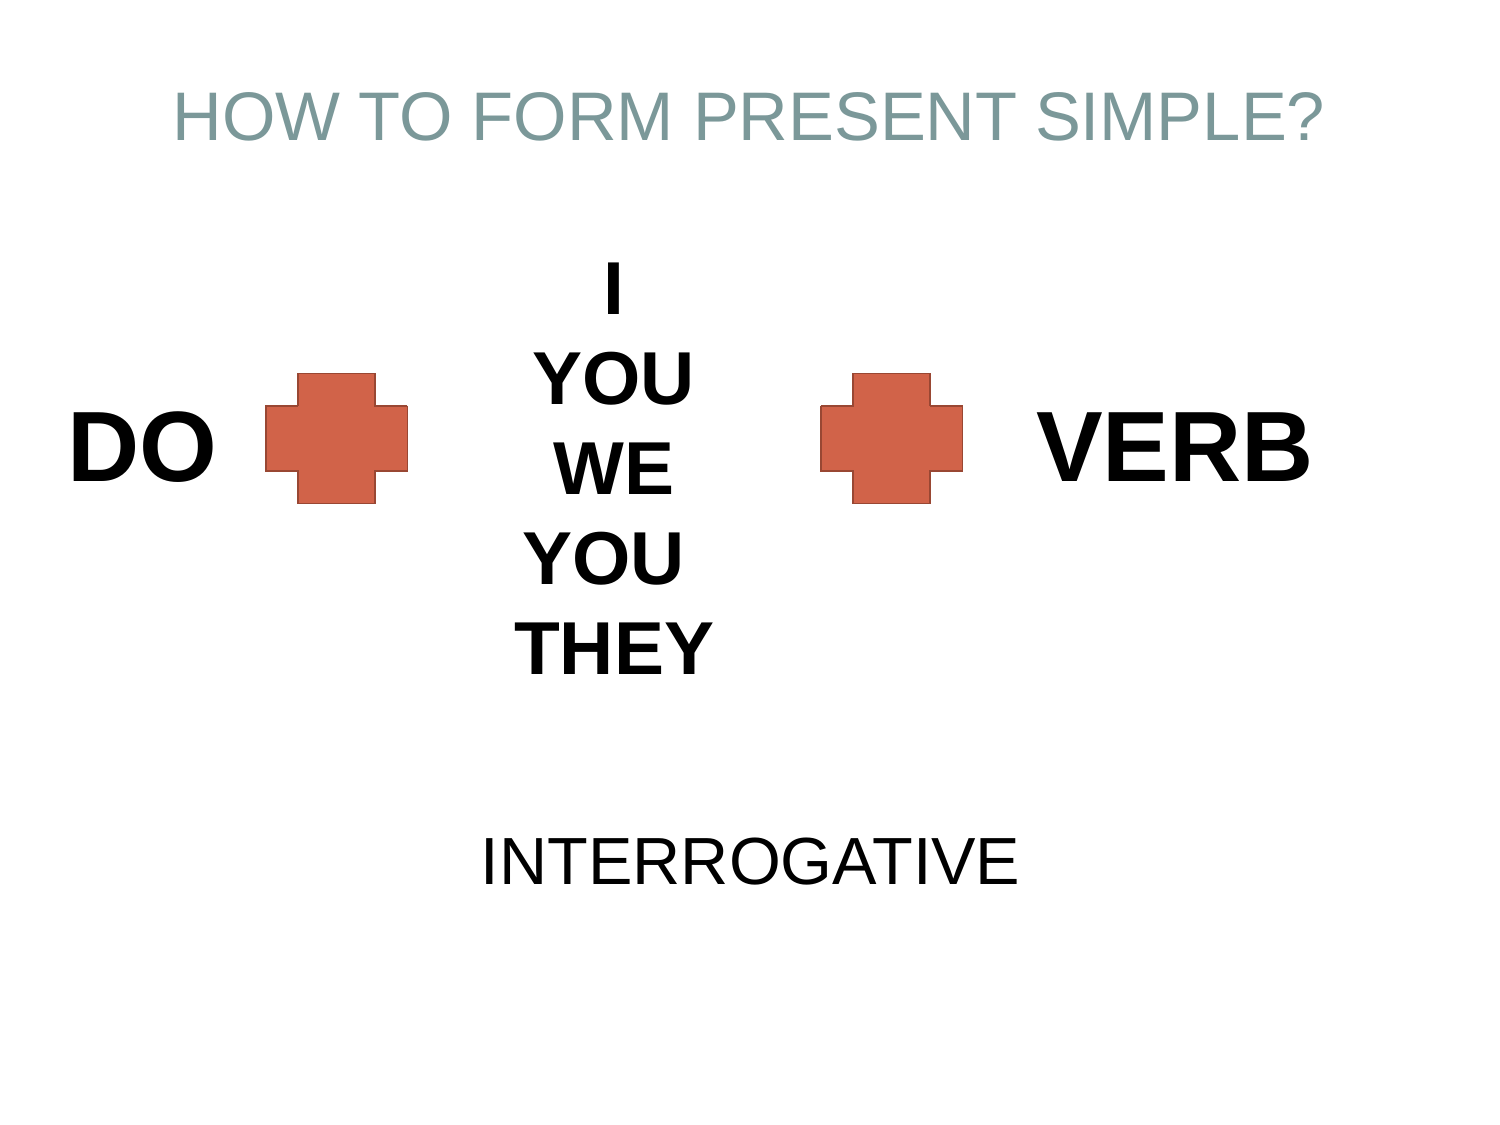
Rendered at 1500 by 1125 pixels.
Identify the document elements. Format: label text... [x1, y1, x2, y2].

text_box I YOU WE YOU THEY [466, 231, 762, 698]
title HOW TO FORM PRESENT SIMPLE? [49, 37, 1450, 162]
text_box [820, 373, 963, 504]
text_box [265, 373, 408, 504]
list INTERROGATIVE [53, 810, 1449, 907]
text_box DO [53, 373, 466, 509]
text_box VERB [1021, 373, 1447, 509]
